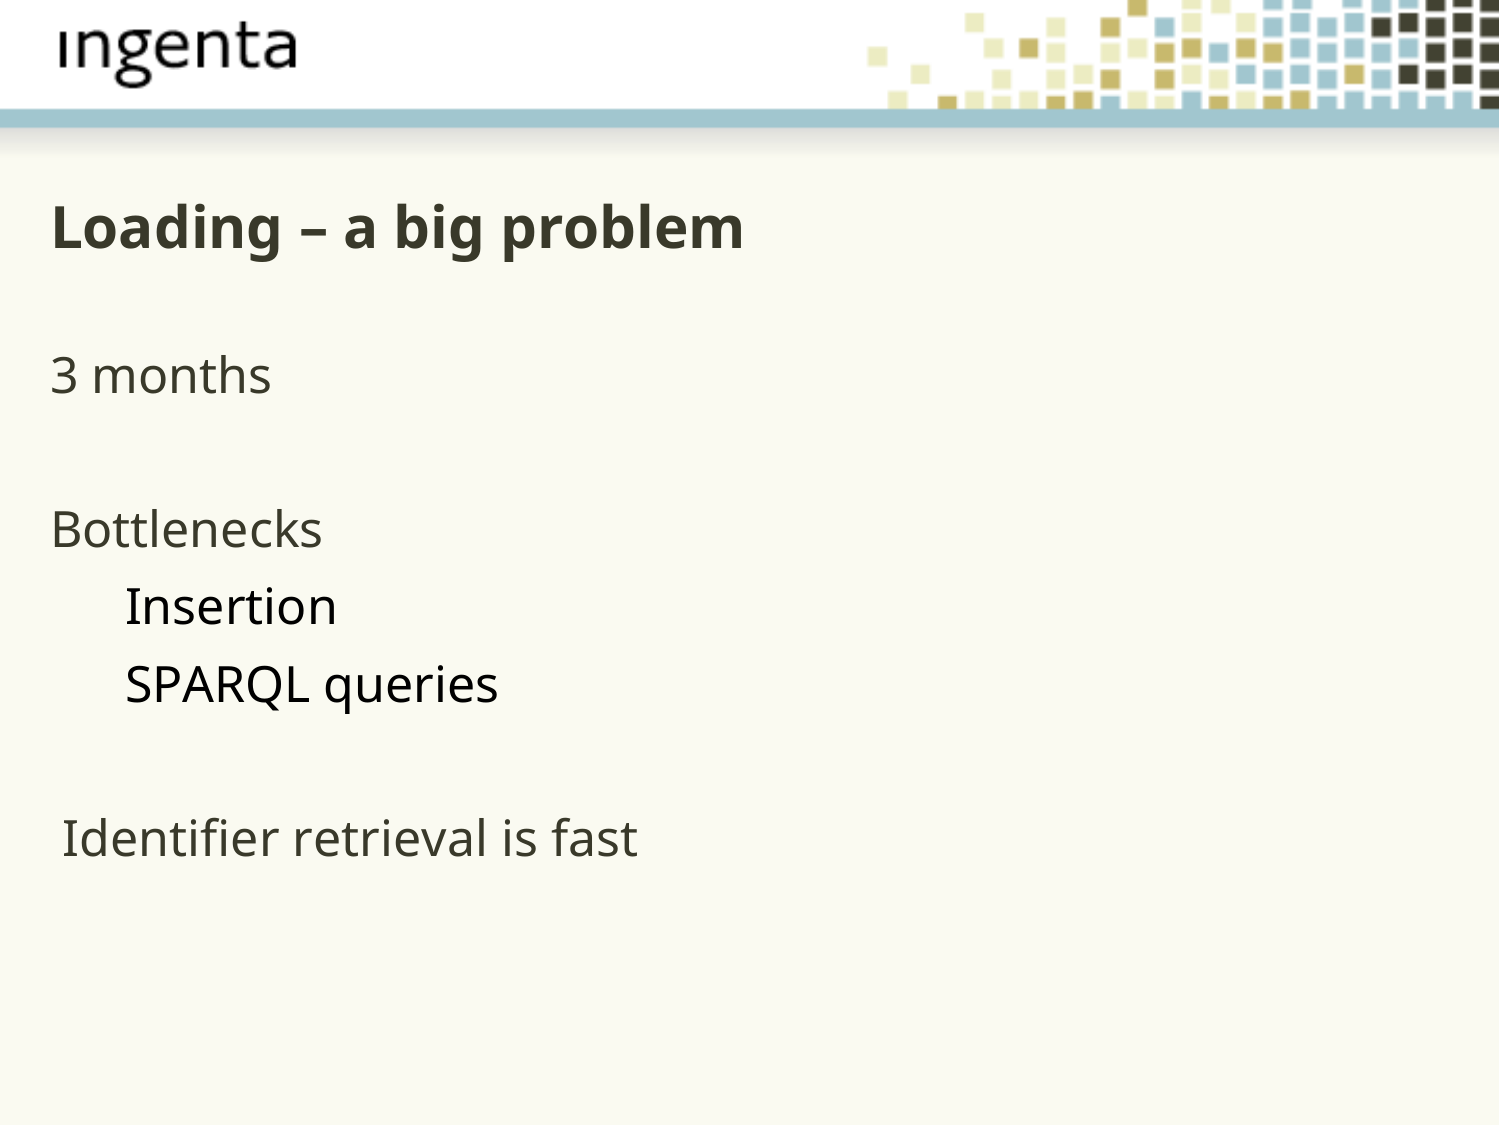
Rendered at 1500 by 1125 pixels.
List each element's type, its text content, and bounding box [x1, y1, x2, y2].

list 3 months Bottlenecks Insertion SPARQL queries Identifier retrieval is fast [50, 262, 1375, 1023]
picture [0, 0, 1499, 1125]
title Loading – a big problem [50, 187, 1375, 262]
